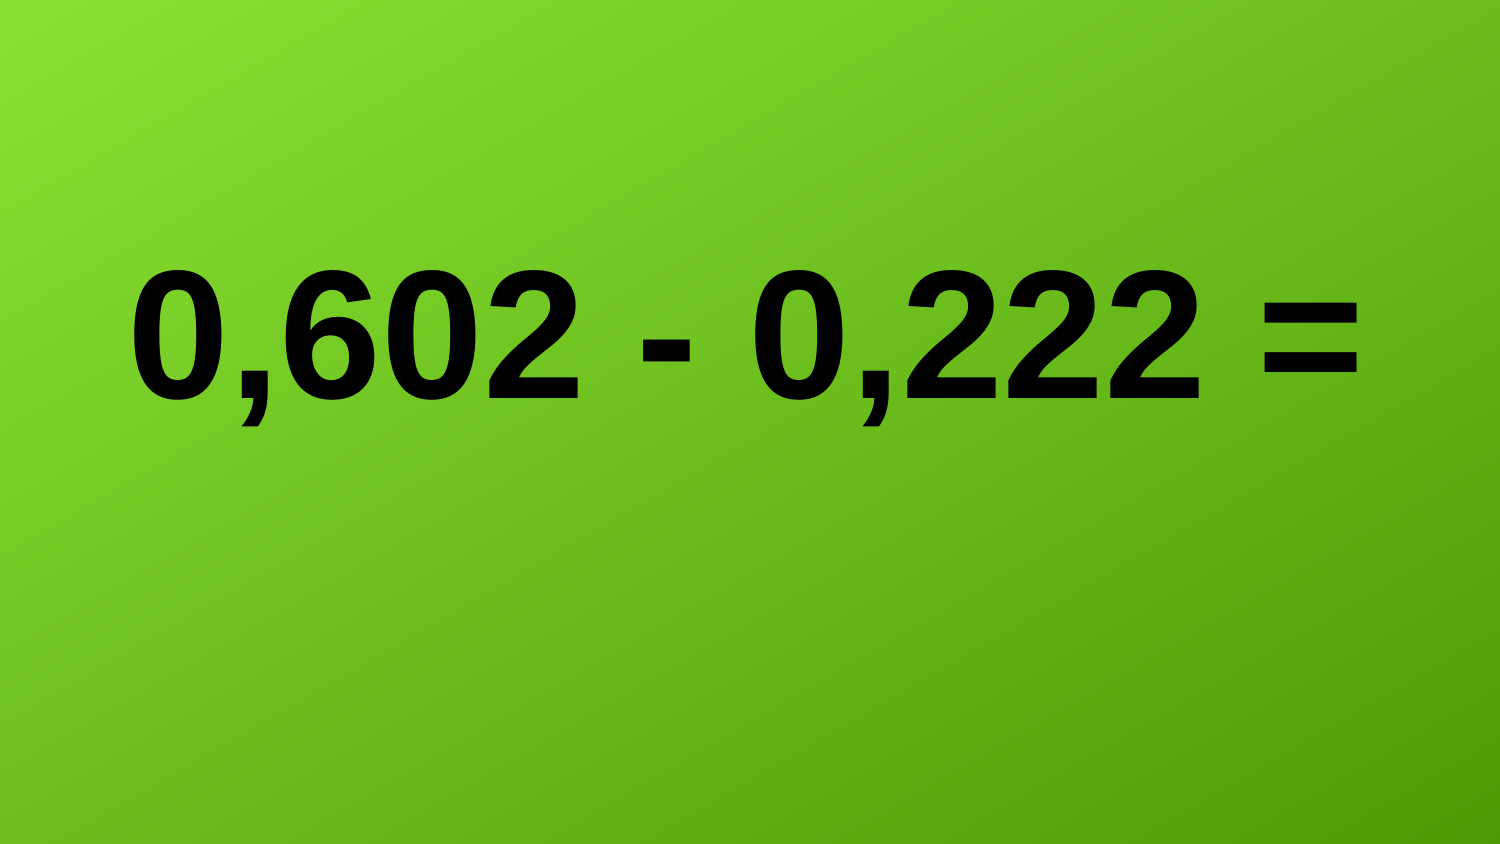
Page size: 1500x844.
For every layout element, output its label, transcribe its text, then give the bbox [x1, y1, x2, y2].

text_box 0,602 - 0,222 = [112, 259, 1388, 450]
